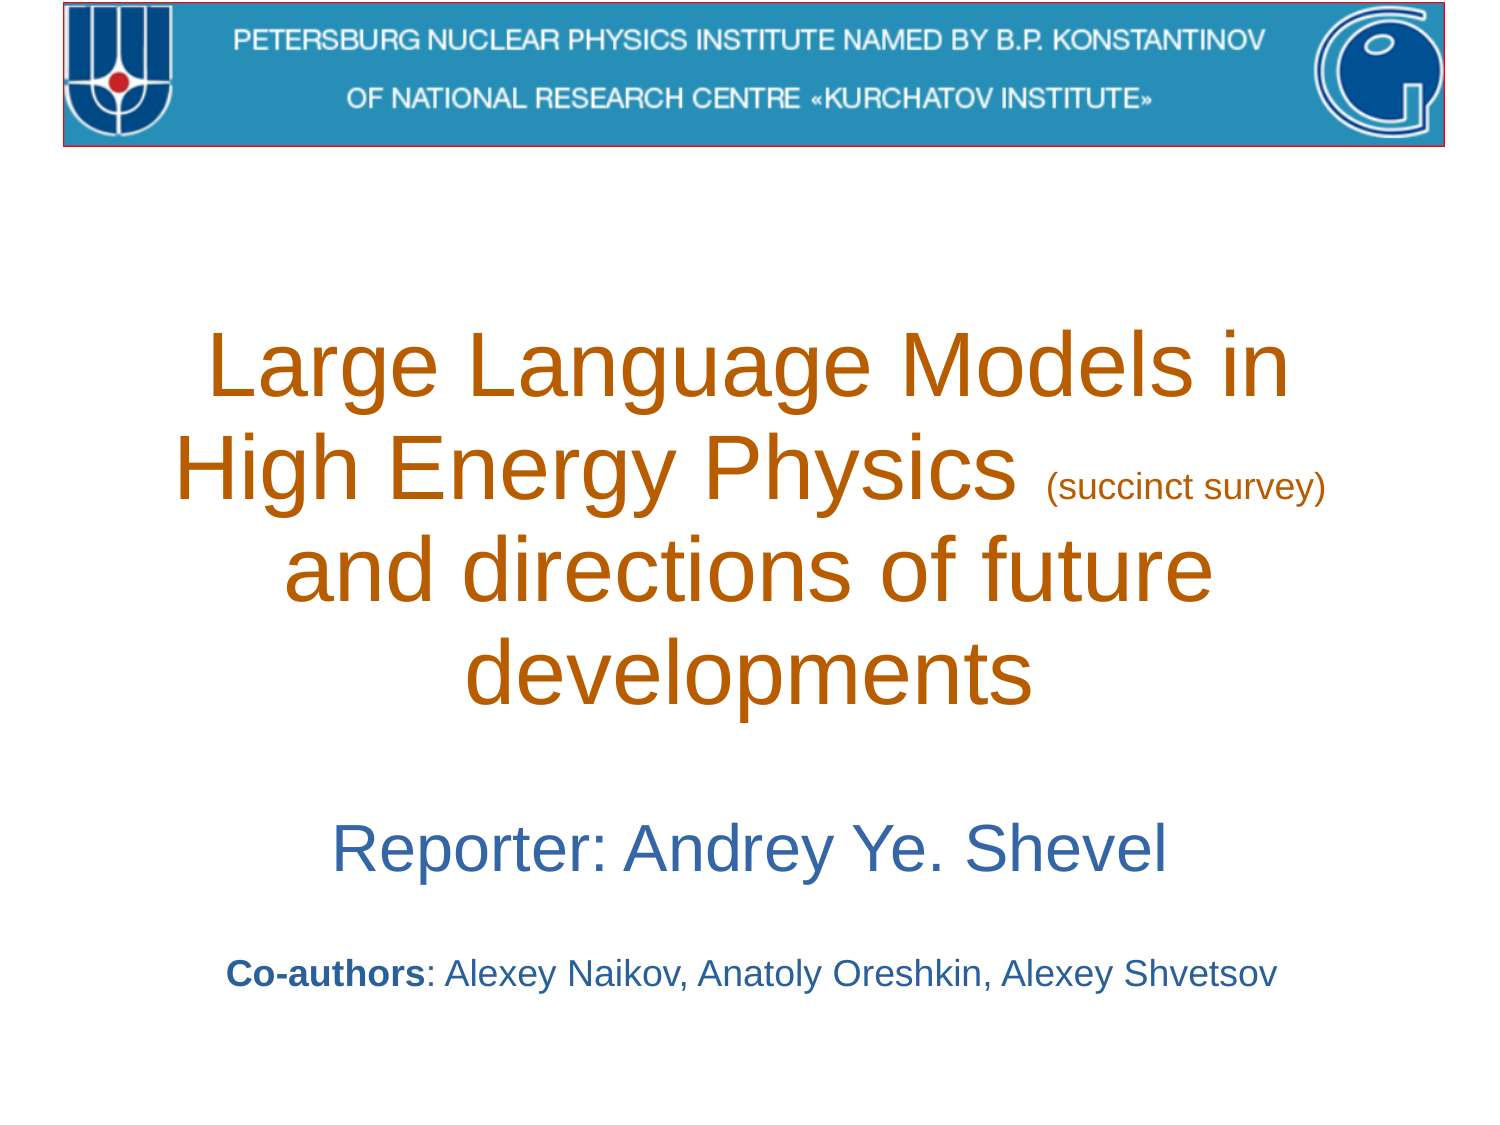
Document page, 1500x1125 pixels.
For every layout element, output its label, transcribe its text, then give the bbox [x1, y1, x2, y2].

picture [63, 2, 1445, 147]
text_box Co-authors: Alexey Naikov, Anatoly Oreshkin, Alexey Shvetsov [211, 945, 1374, 1045]
title Large Language Models in High Energy Physics (succinct survey) and directions of future developments [112, 262, 1388, 776]
subtitle Reporter: Andrey Ye. Shevel [187, 754, 1313, 942]
